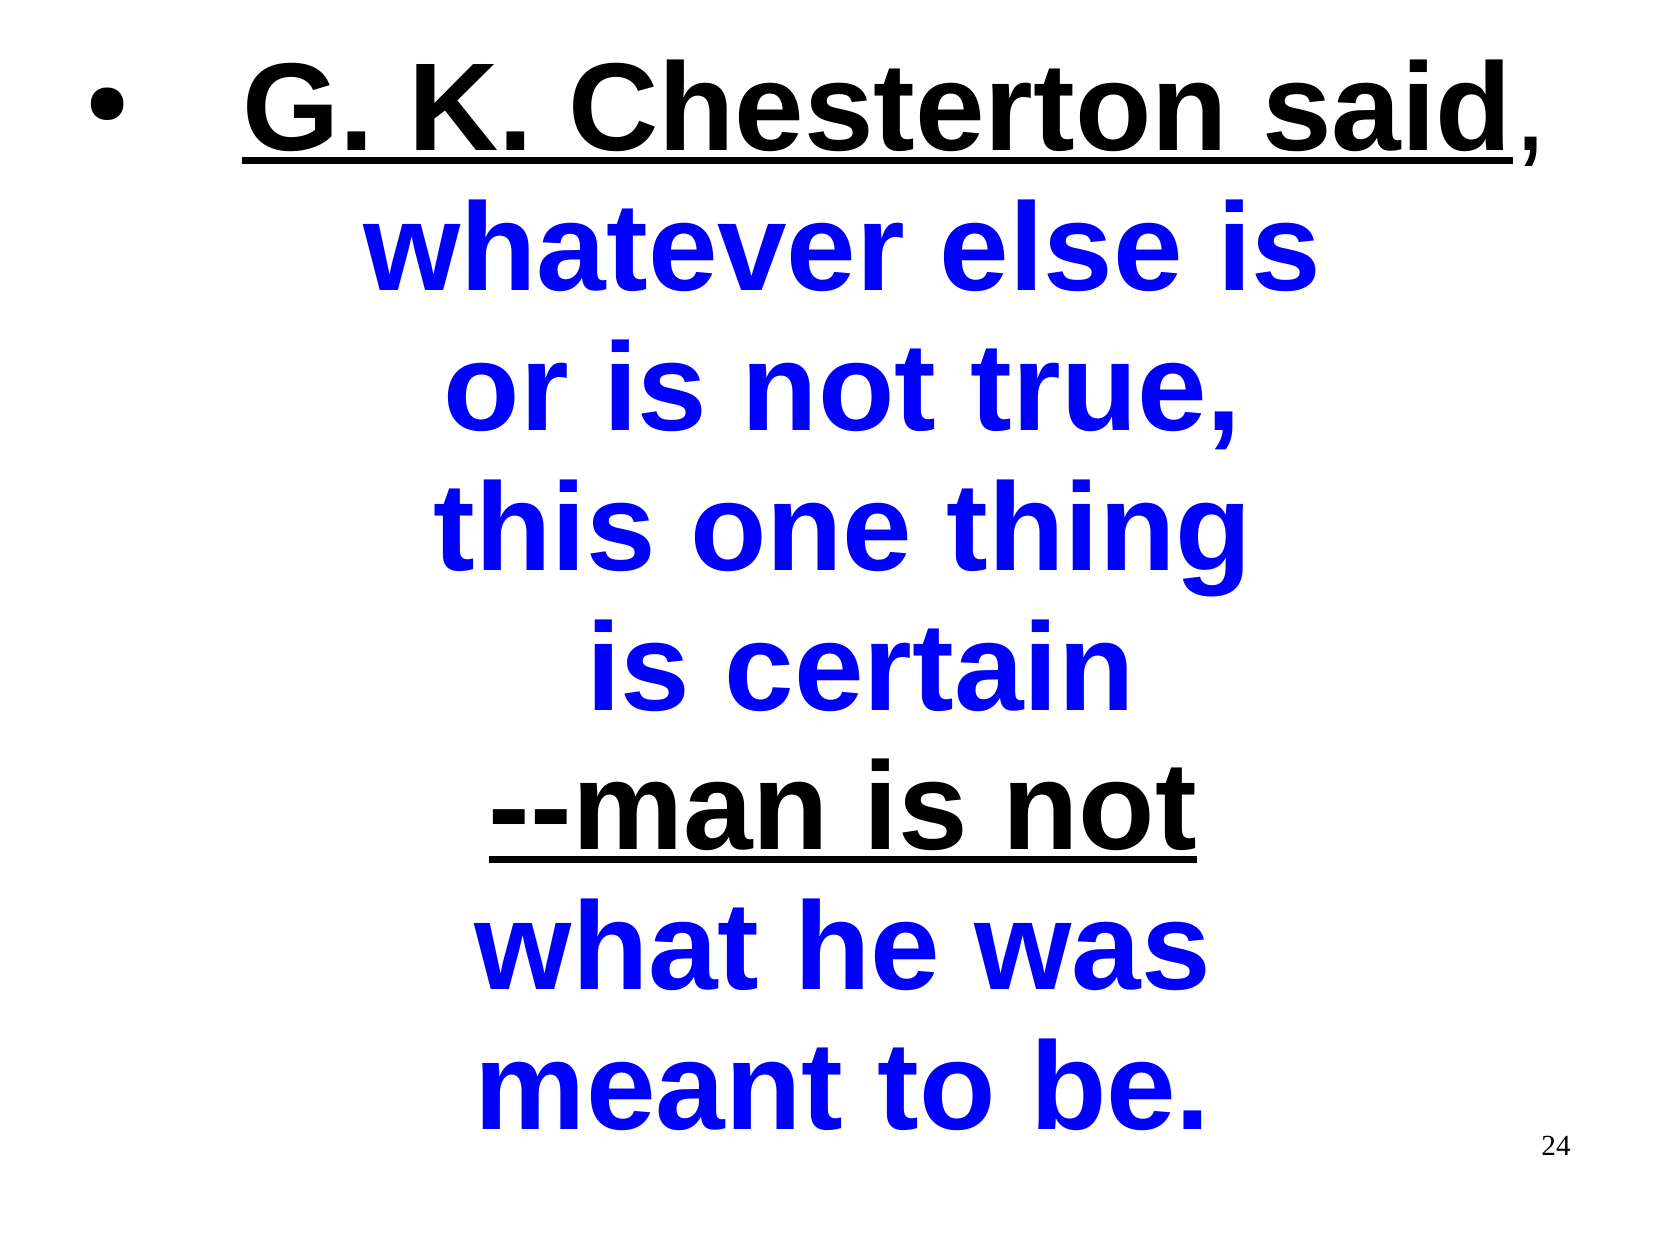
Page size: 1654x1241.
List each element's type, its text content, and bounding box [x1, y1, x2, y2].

list G. K. Chesterton said, whatever else is or is not true, this one thing is certain --man is not what he was meant to be. [37, 37, 1613, 1238]
